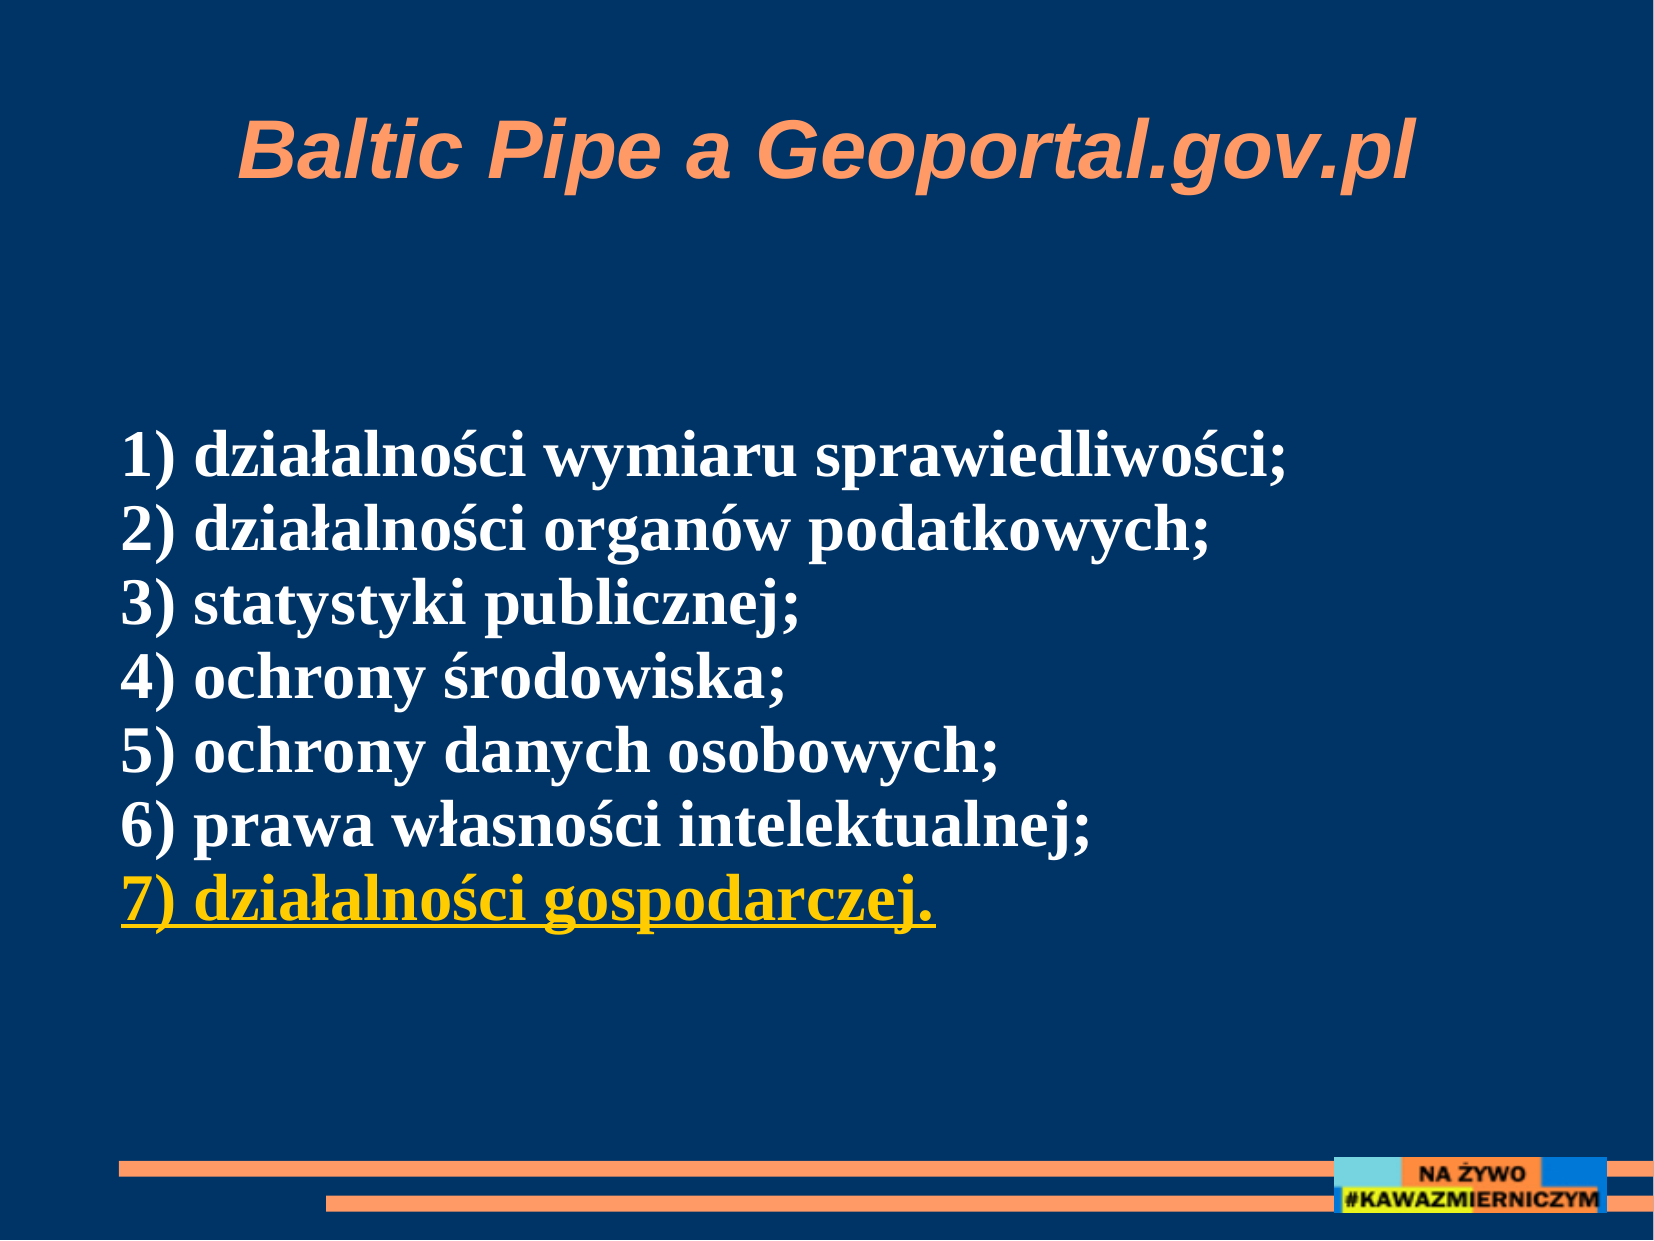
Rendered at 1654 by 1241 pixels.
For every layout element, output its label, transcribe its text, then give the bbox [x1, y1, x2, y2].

picture [1334, 1157, 1607, 1213]
list 1) działalności wymiaru sprawiedliwości; 2) działalności organów podatkowych; 3) statystyki publicznej; 4) ochrony środowiska; 5) ochrony danych osobowych; 6) prawa własności intelektualnej; 7) działalności gospodarczej. [120, 342, 1560, 1023]
title Baltic Pipe a Geoportal.gov.pl [121, 46, 1534, 254]
